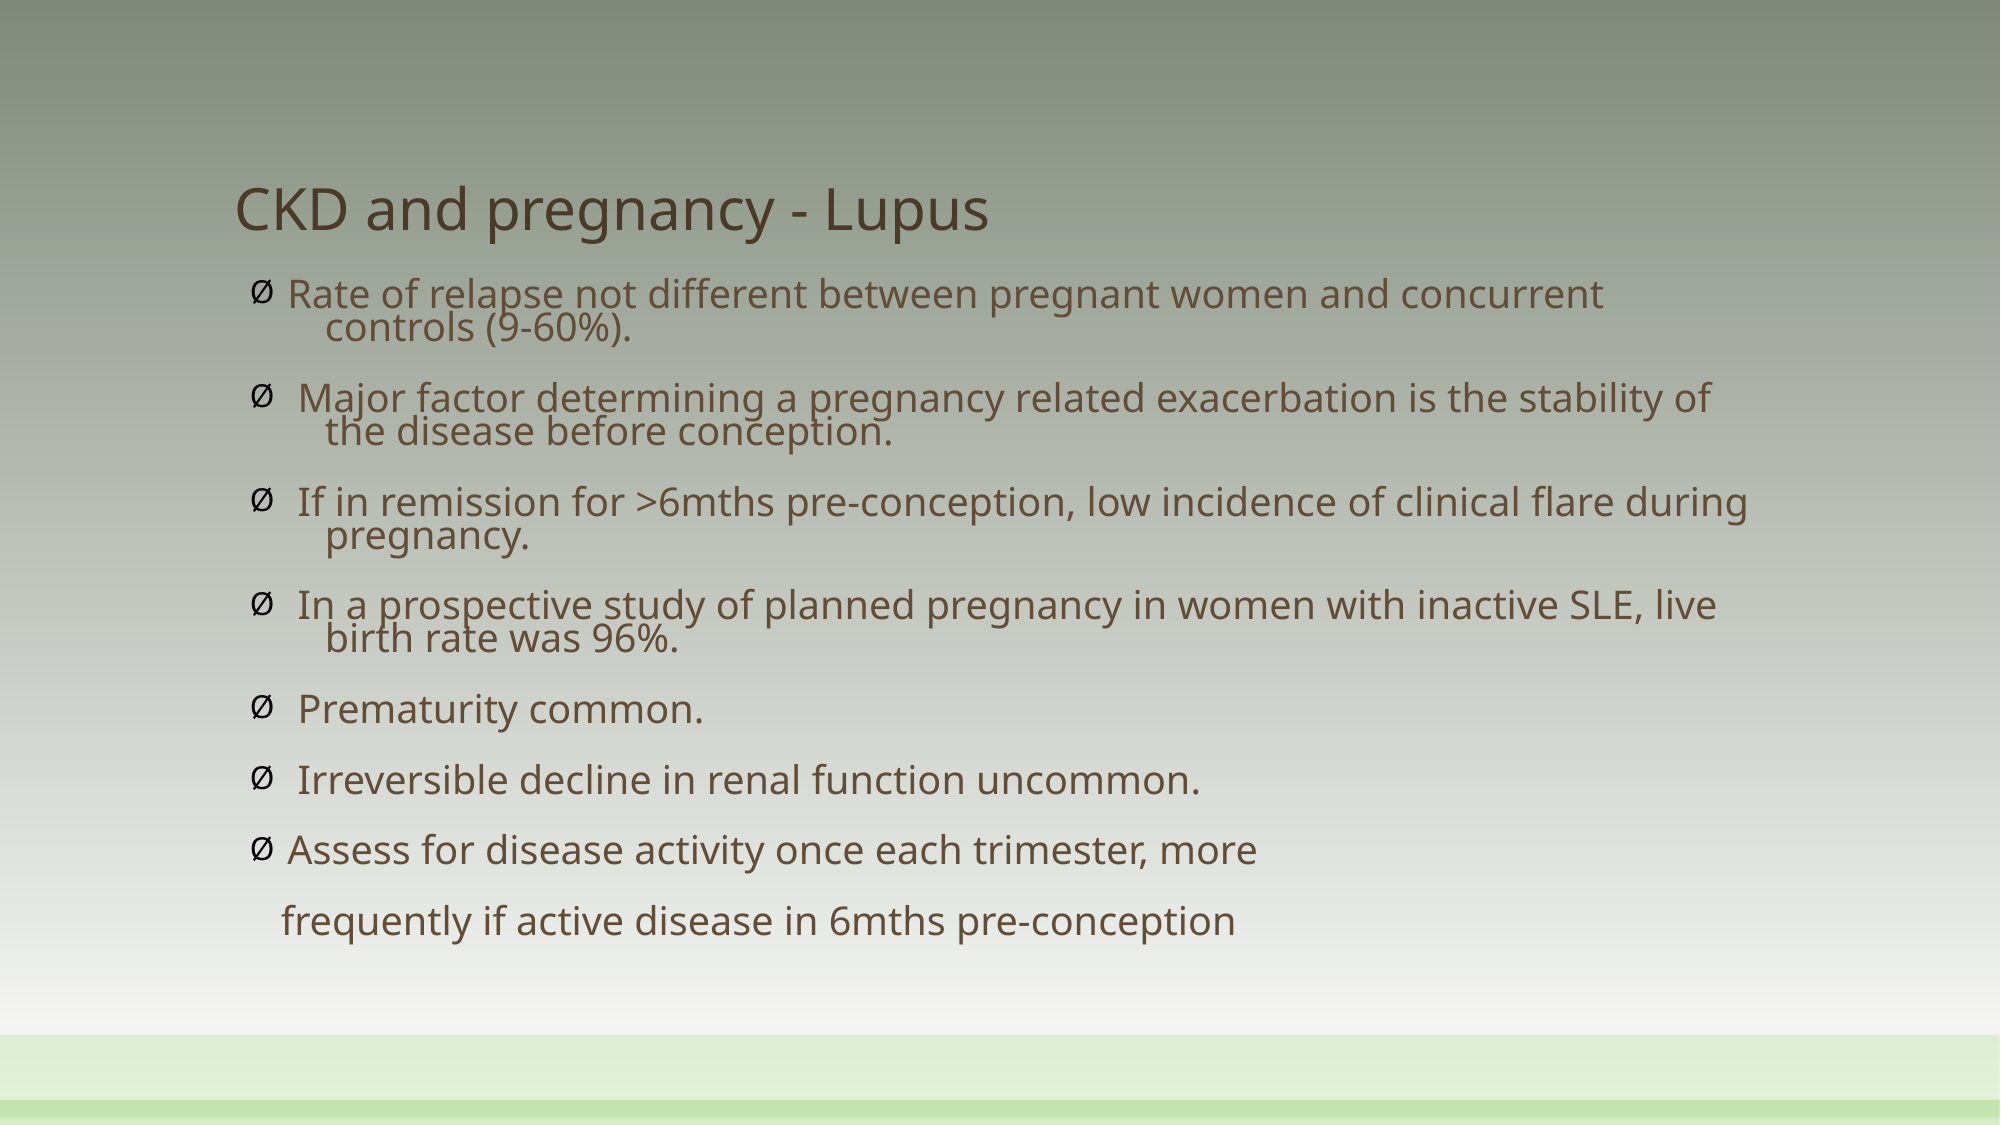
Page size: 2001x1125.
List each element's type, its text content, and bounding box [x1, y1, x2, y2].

title CKD and pregnancy - Lupus [219, 71, 1780, 251]
list Rate of relapse not different between pregnant women and concurrent controls (9-60%). Major factor determining a pregnancy related exacerbation is the stability of the disease before conception. If in remission for >6mths pre-conception, low incidence of clinical flare during pregnancy. In a prospective study of planned pregnancy in women with inactive SLE, live birth rate was 96%. Prematurity common. Irreversible decline in renal function uncommon. Assess for disease activity once each trimester, more frequently if active disease in 6mths pre-conception [219, 274, 1780, 987]
